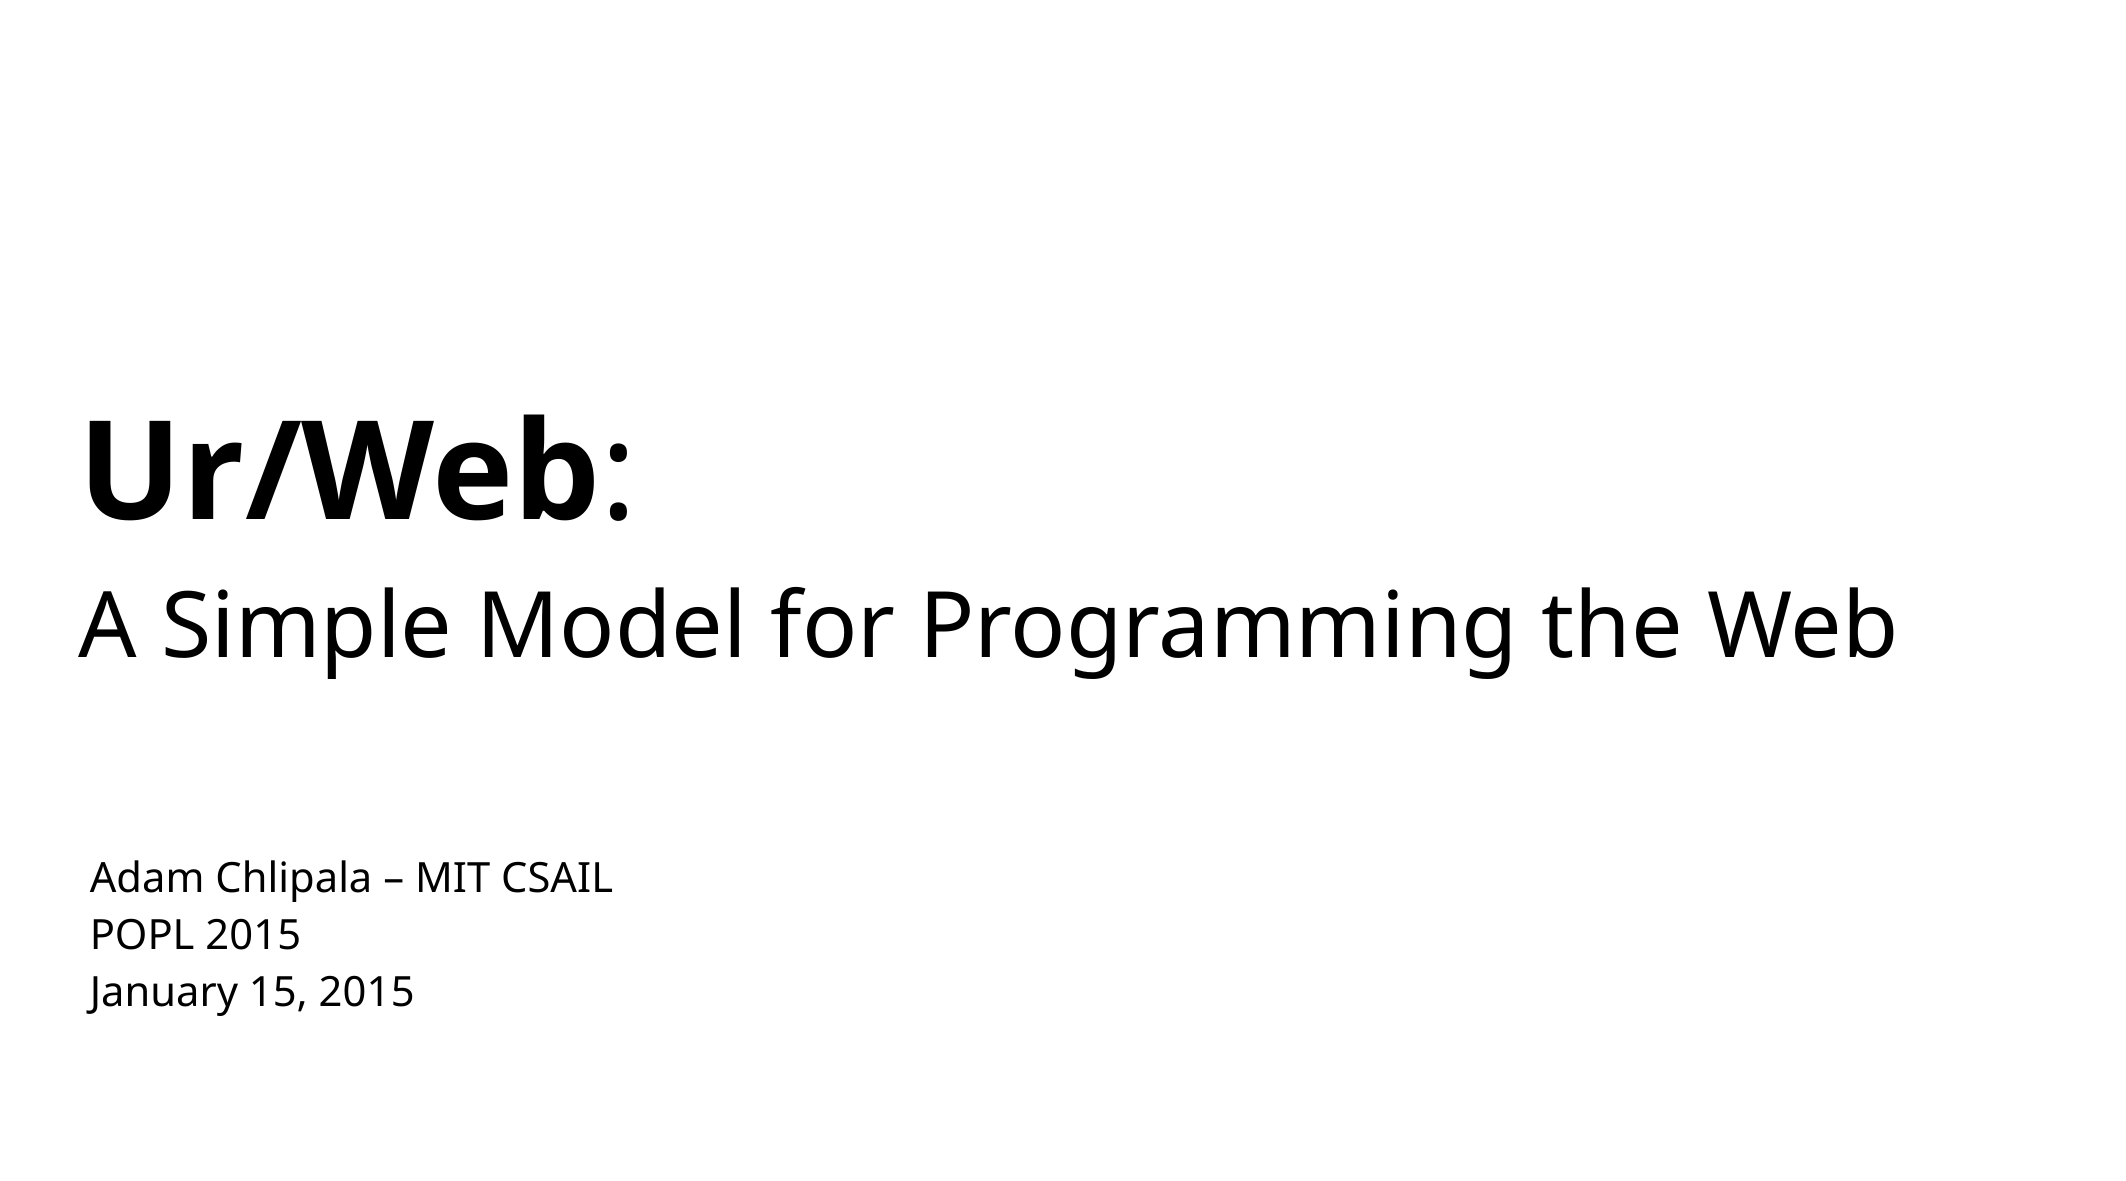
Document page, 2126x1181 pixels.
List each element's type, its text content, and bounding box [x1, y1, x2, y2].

text_box Adam Chlipala – MIT CSAIL POPL 2015 January 15, 2015 [75, 840, 1561, 1001]
text_box Ur/Web: A Simple Model for Programming the Web [64, 365, 2101, 737]
